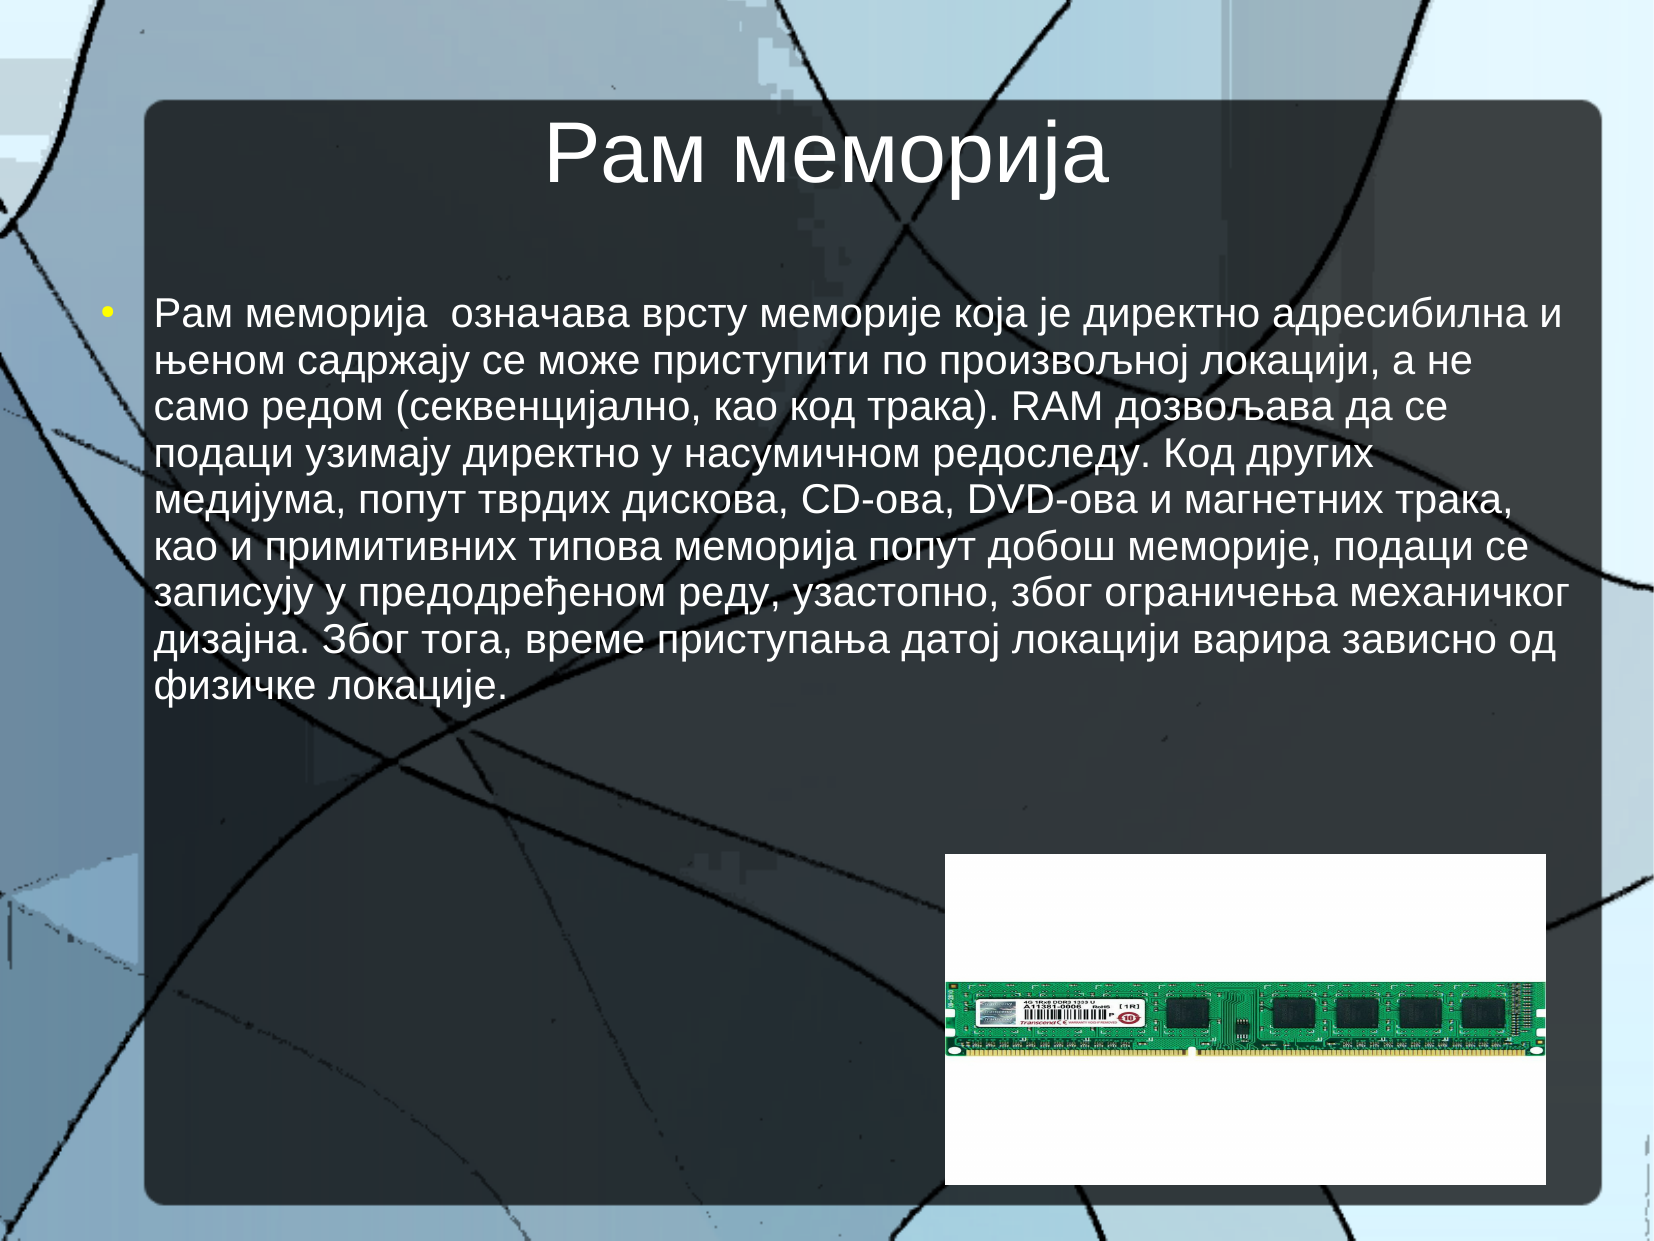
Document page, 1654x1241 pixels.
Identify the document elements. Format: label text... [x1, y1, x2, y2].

title Рам меморија [82, 49, 1571, 257]
list Рам меморија означава врсту меморије која је директно адресибилна и њеном садржају се може приступити по произвољној локацији, а не само редом (секвенцијално, као код трака). RAM дозвољава да се подаци узимају директно у насумичном редоследу. Код других медијума, попут тврдих дискова, CD-ова, DVD-ова и магнетних трака, као и примитивних типова меморија попут добош меморије, подаци се записују у предодређеном реду, узастопно, због ограничења механичког дизајна. Због тога, време приступања датој локацији варира зависно од физичке локације. [82, 290, 1571, 1109]
picture [0, 0, 1654, 1241]
